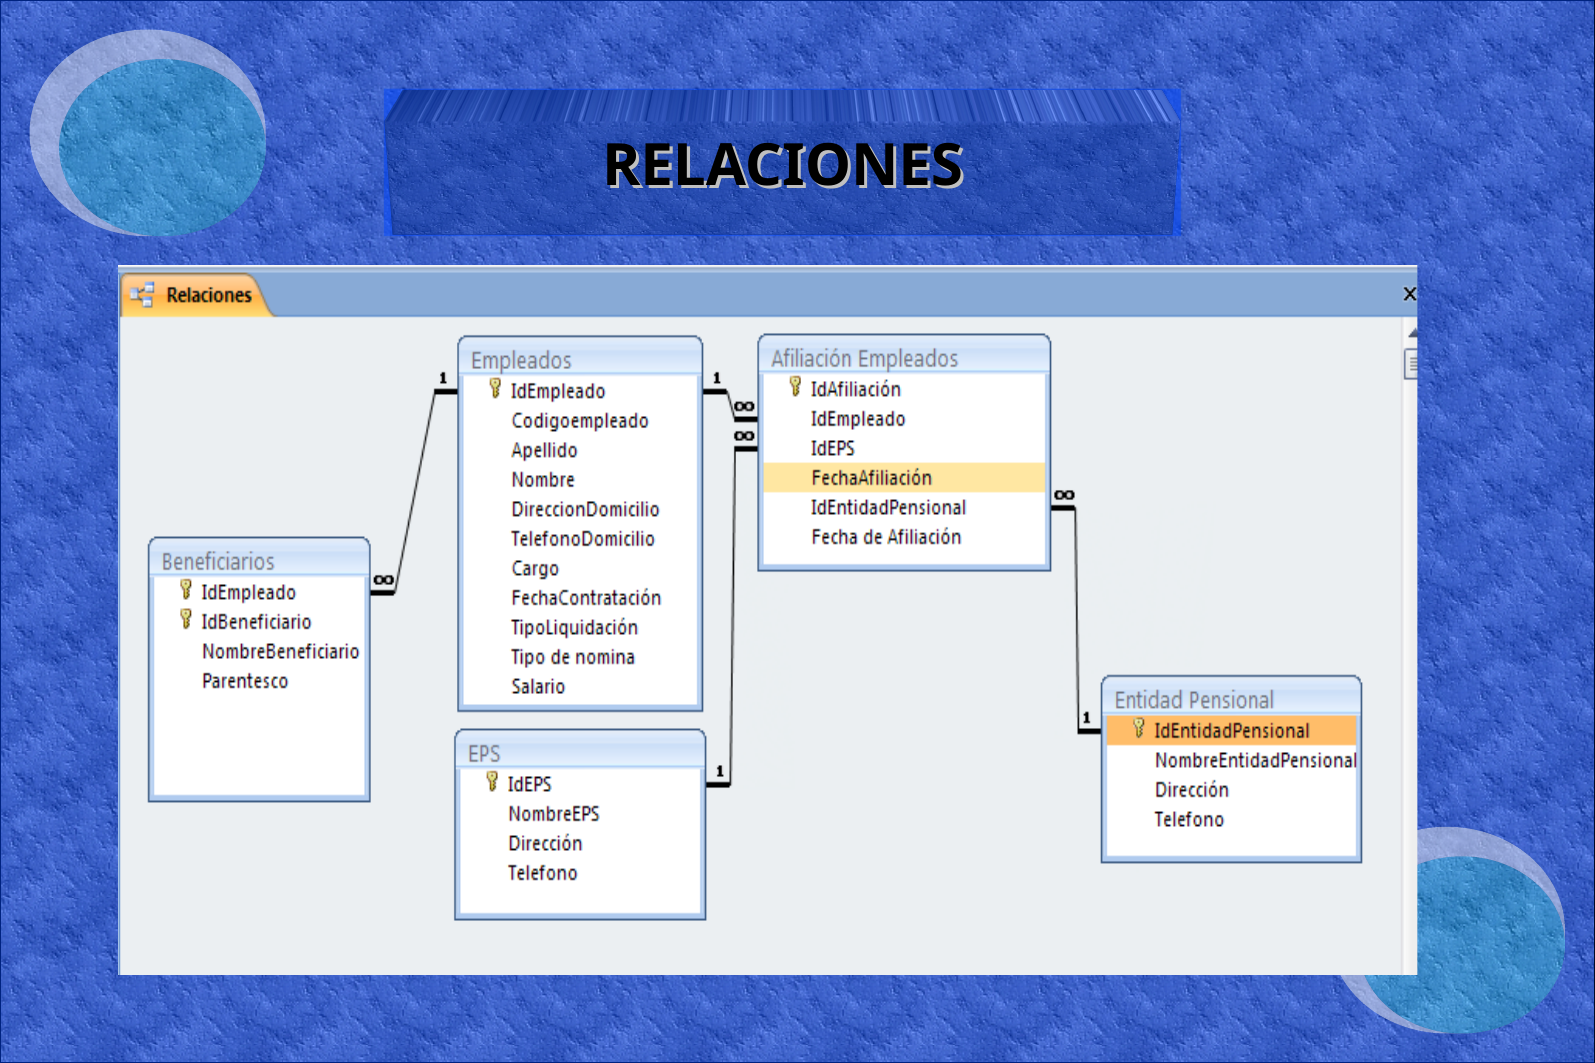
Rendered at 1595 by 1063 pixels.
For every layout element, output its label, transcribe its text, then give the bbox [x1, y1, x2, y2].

picture [59, 59, 266, 237]
text_box RELACIONES [383, 88, 1182, 237]
picture [118, 265, 1565, 1034]
